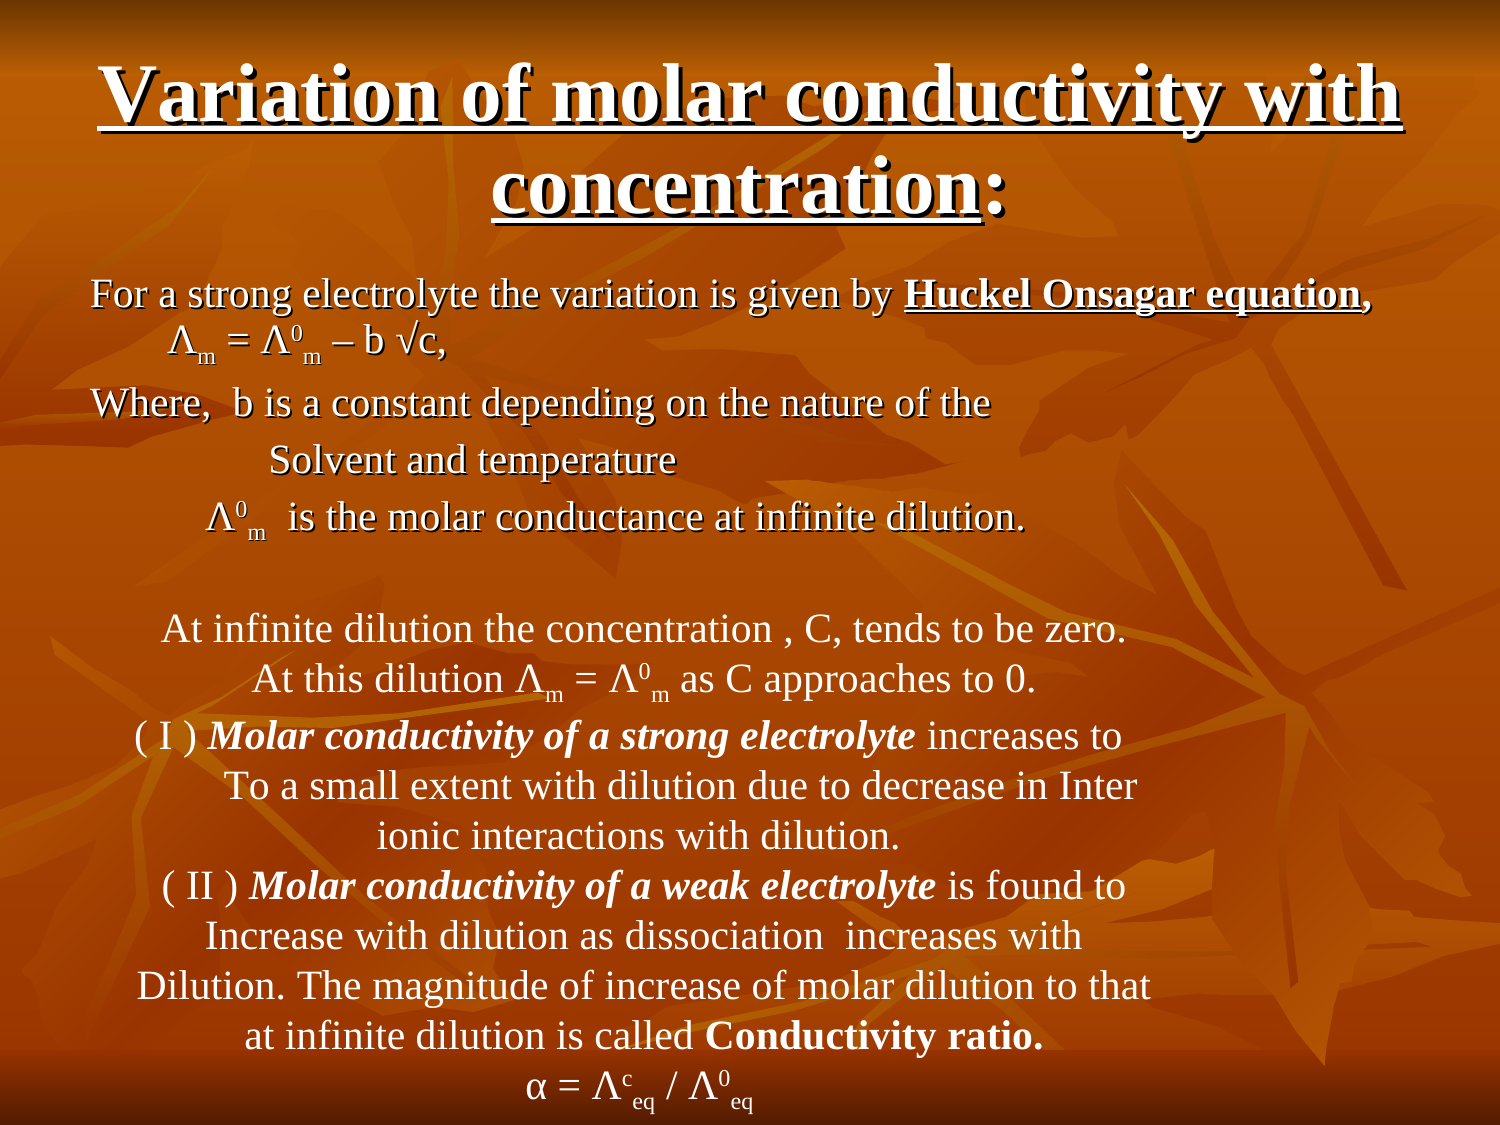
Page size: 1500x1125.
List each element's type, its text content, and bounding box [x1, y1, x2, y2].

title Variation of molar conductivity with concentration: [75, 31, 1426, 248]
list For a strong electrolyte the variation is given by Huckel Onsagar equation, Λm = Λ0m – b √c, Where, b is a constant depending on the nature of the Solvent and temperature Λ0m is the molar conductance at infinite dilution. [75, 262, 1426, 1006]
text_box At infinite dilution the concentration , C, tends to be zero. At this dilution Λm = Λ0m as C approaches to 0. ( I ) Molar conductivity of a strong electrolyte increases to To a small extent with dilution due to decrease in Inter ionic interactions with dilution. ( II ) Molar conductivity of a weak electrolyte is found to Increase with dilution as dissociation increases with Dilution. The magnitude of increase of molar dilution to that at infinite dilution is called Conductivity ratio. α = Λceq / Λ0eq [112, 592, 1176, 1123]
